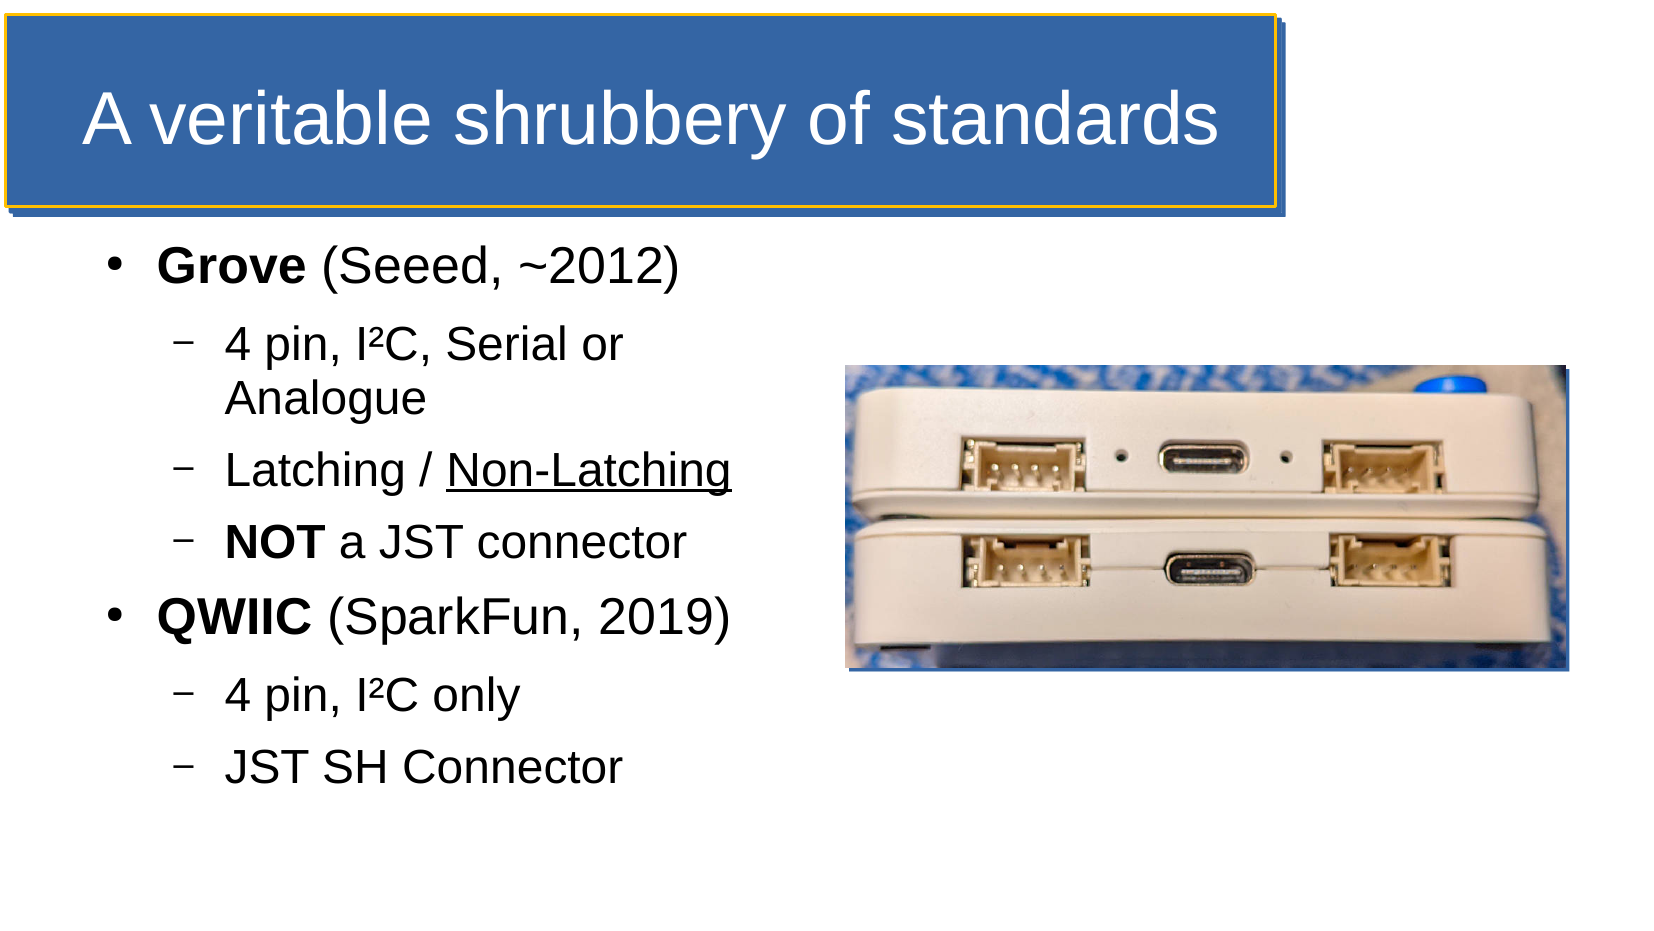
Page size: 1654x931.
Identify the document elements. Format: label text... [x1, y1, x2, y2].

list Grove (Seeed, ~2012) 4 pin, I²C, Serial or Analogue Latching / Non-Latching NOT a JST connector QWIIC (SparkFun, 2019) 4 pin, I²C only JST SH Connector [88, 236, 809, 798]
title A veritable shrubbery of standards [82, 44, 1235, 192]
picture [845, 365, 1566, 668]
